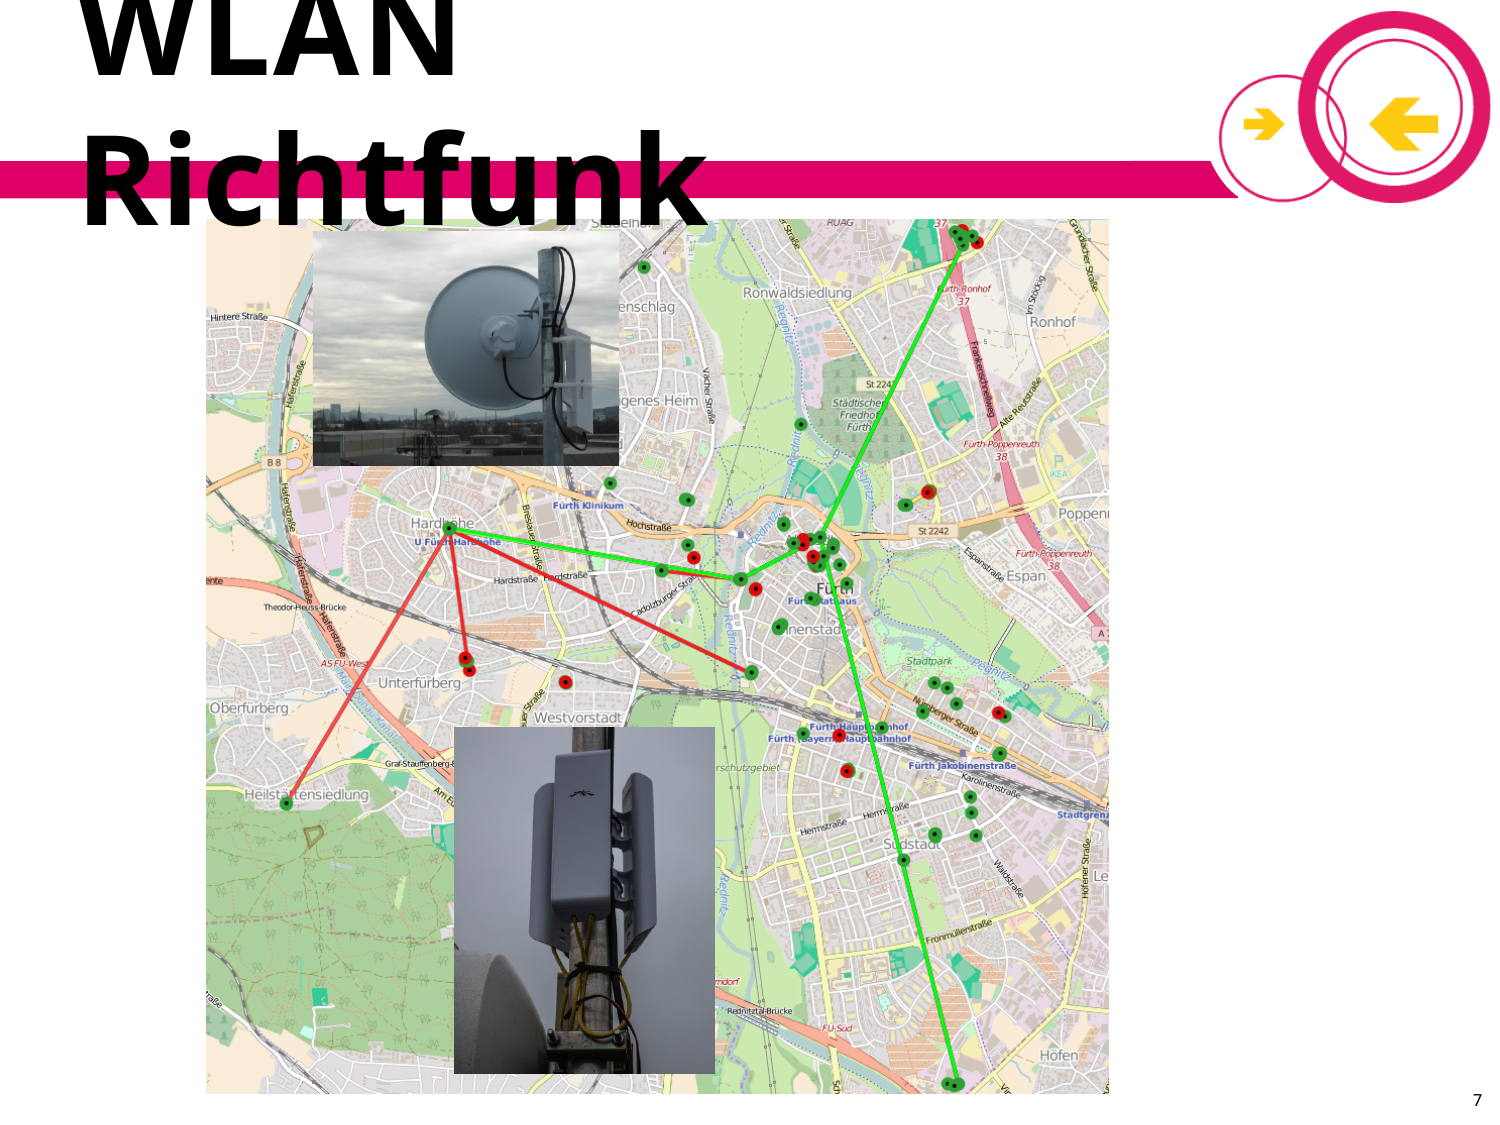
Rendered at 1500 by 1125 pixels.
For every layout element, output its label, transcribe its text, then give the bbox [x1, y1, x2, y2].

slide_number <Foliennummer> [1202, 1077, 1483, 1125]
picture [1218, 11, 1491, 203]
title WLAN Richtfunk [76, 40, 1060, 161]
picture [206, 219, 1109, 1094]
